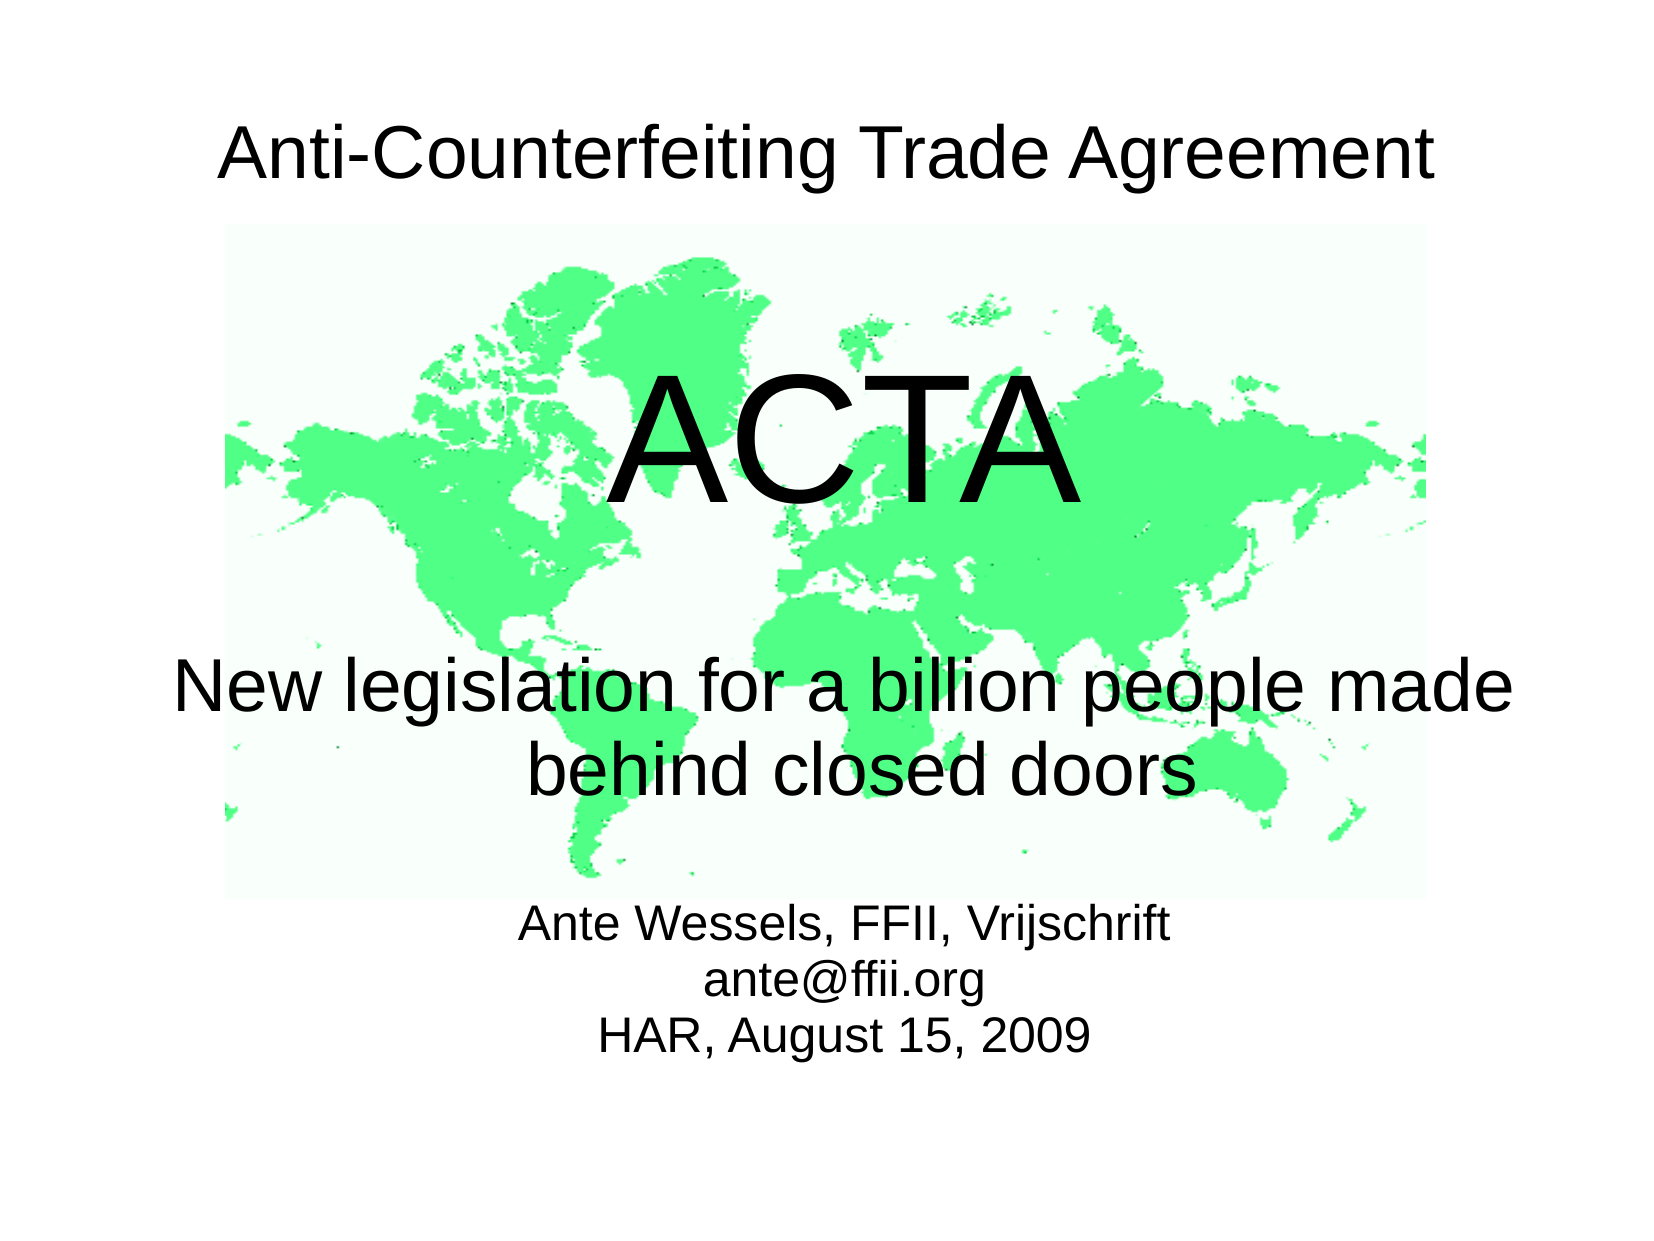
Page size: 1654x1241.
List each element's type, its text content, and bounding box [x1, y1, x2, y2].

subtitle ACTA New legislation for a billion people made behind closed doors Ante Wessels, FFII, Vrijschrift ante@ffii.org HAR, August 15, 2009 [82, 290, 1571, 1109]
title Anti-Counterfeiting Trade Agreement [82, 49, 1571, 257]
picture [225, 224, 1426, 290]
